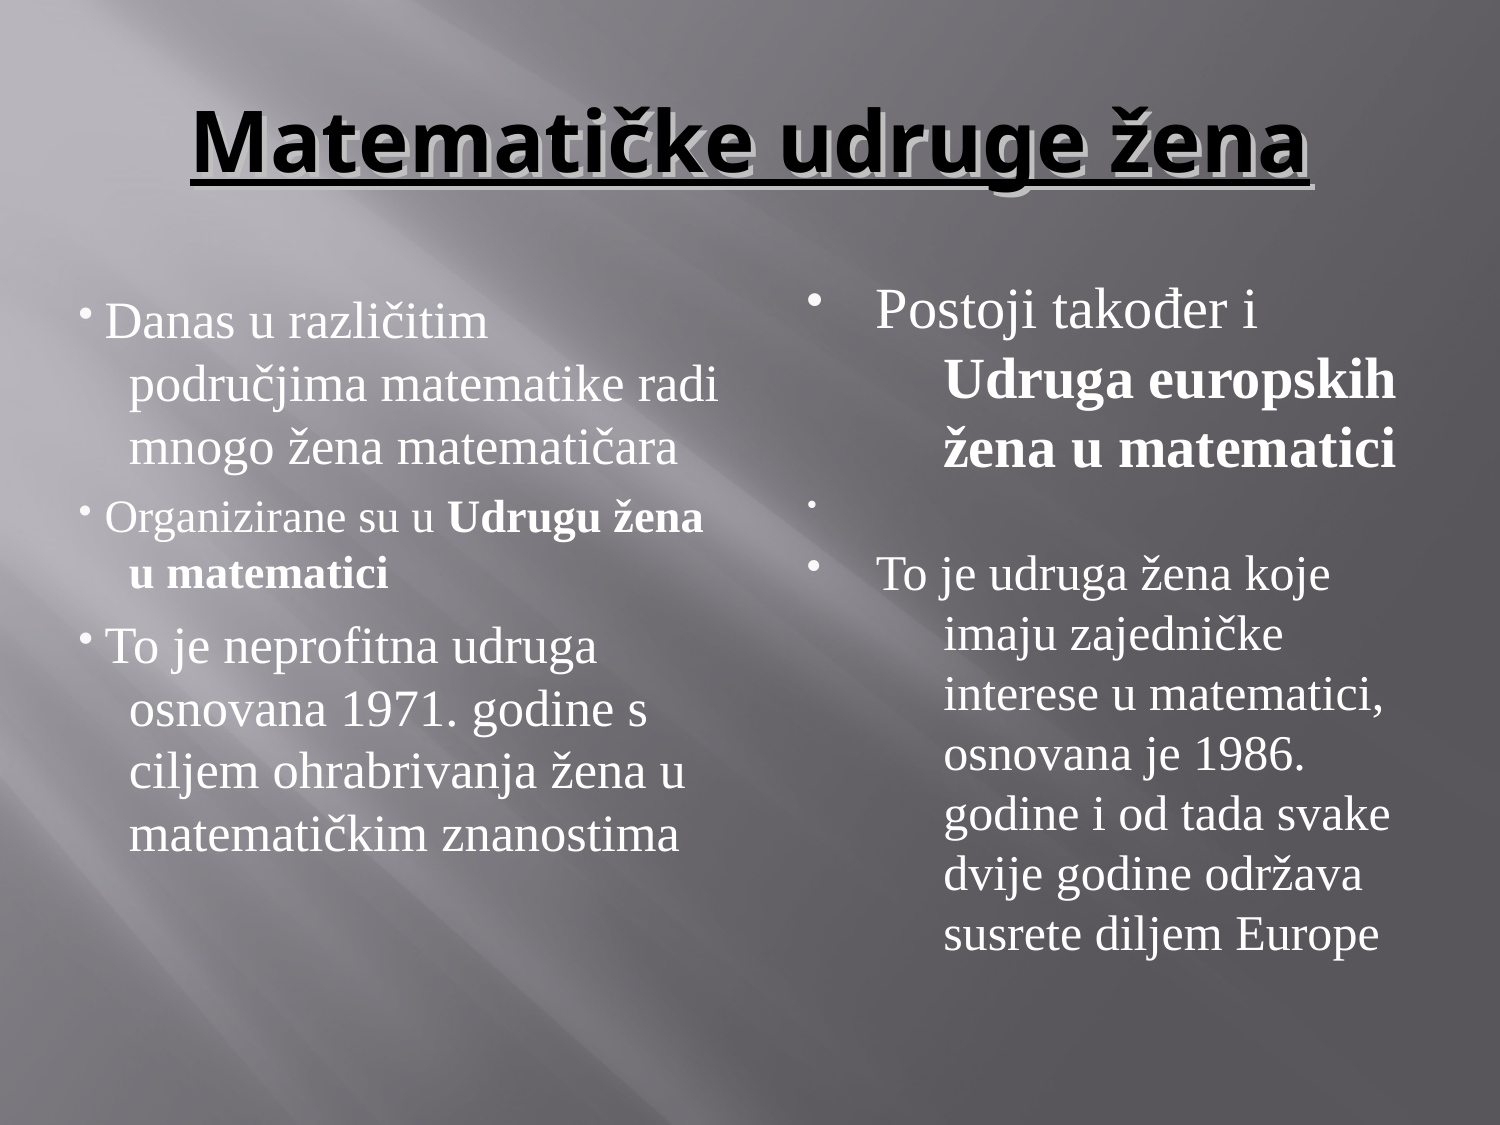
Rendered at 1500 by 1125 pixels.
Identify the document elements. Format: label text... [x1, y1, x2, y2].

list Postoji također i Udruga europskih žena u matematici To je udruga žena koje imaju zajedničke interese u matematici, osnovana je 1986. godine i od tada svake dvije godine održava susrete diljem Europe [748, 262, 1456, 1005]
list Danas u različitim područjima matematike radi mnogo žena matematičara Organizirane su u Udrugu žena u matematici To je neprofitna udruga osnovana 1971. godine s ciljem ohrabrivanja žena u matematičkim znanostima [49, 279, 750, 1017]
title Matematičke udruge žena [75, 45, 1426, 233]
